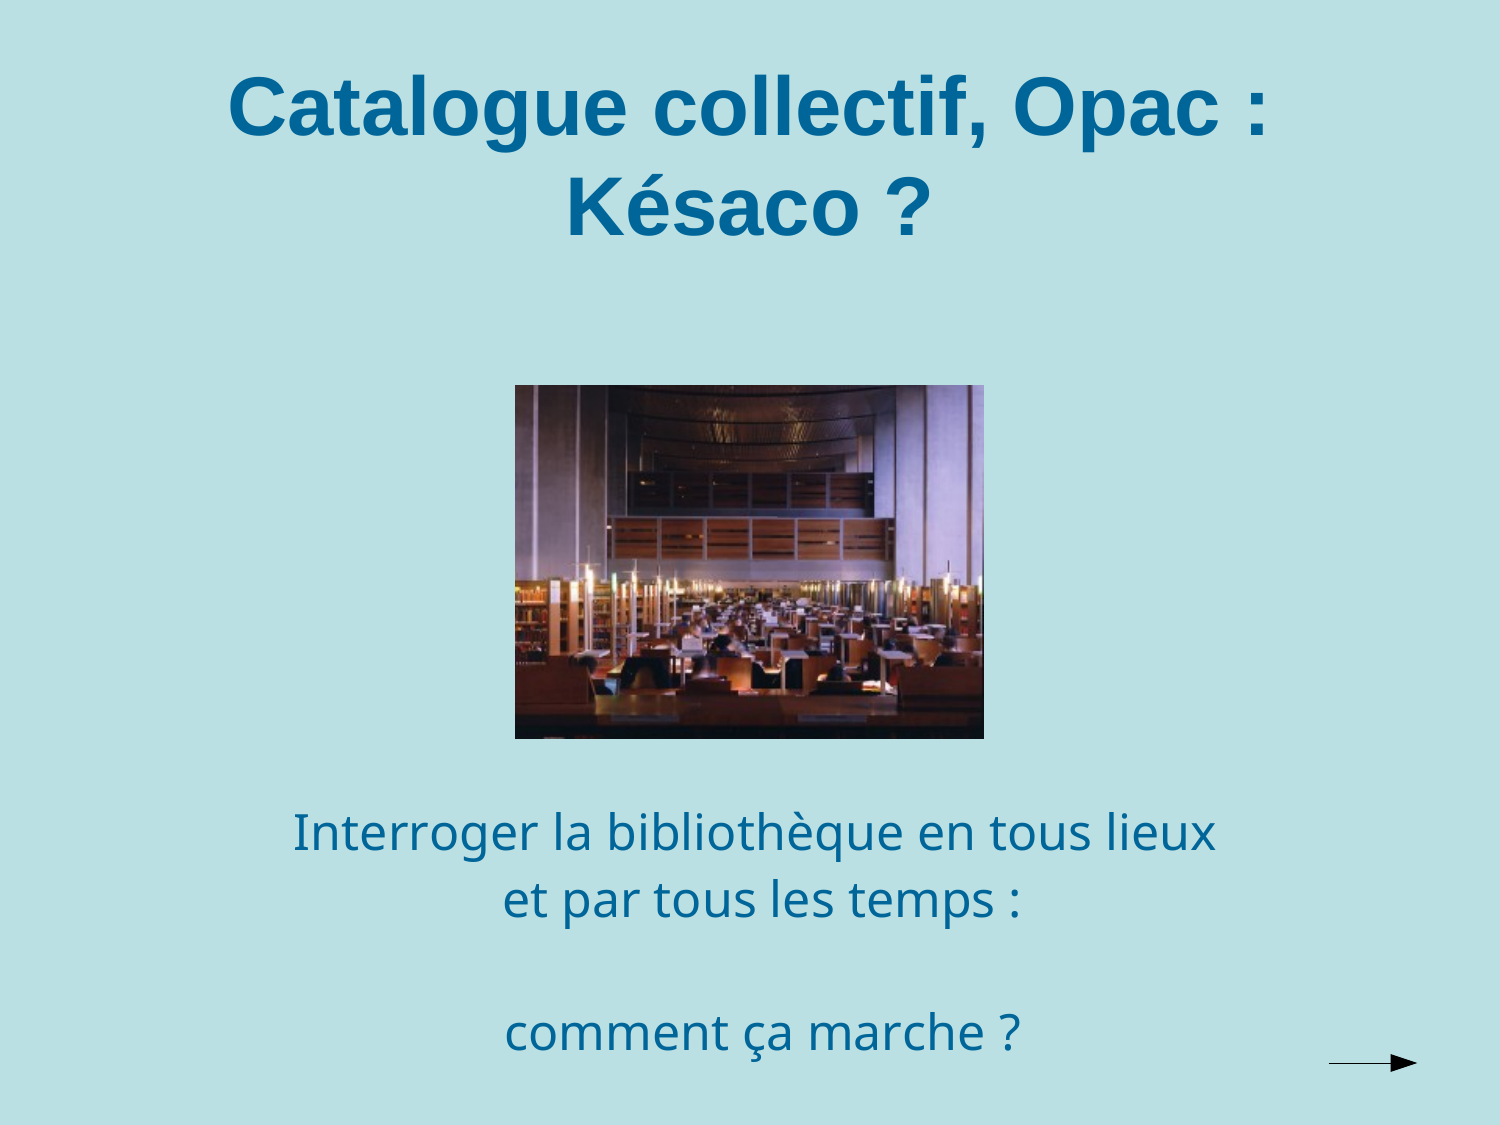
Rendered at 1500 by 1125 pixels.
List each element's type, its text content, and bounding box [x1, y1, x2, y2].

title Catalogue collectif, Opac : Késaco ? [112, 37, 1388, 267]
picture [515, 385, 984, 739]
subtitle Interroger la bibliothèque en tous lieux et par tous les temps : comment ça marche ? [237, 800, 1288, 1088]
